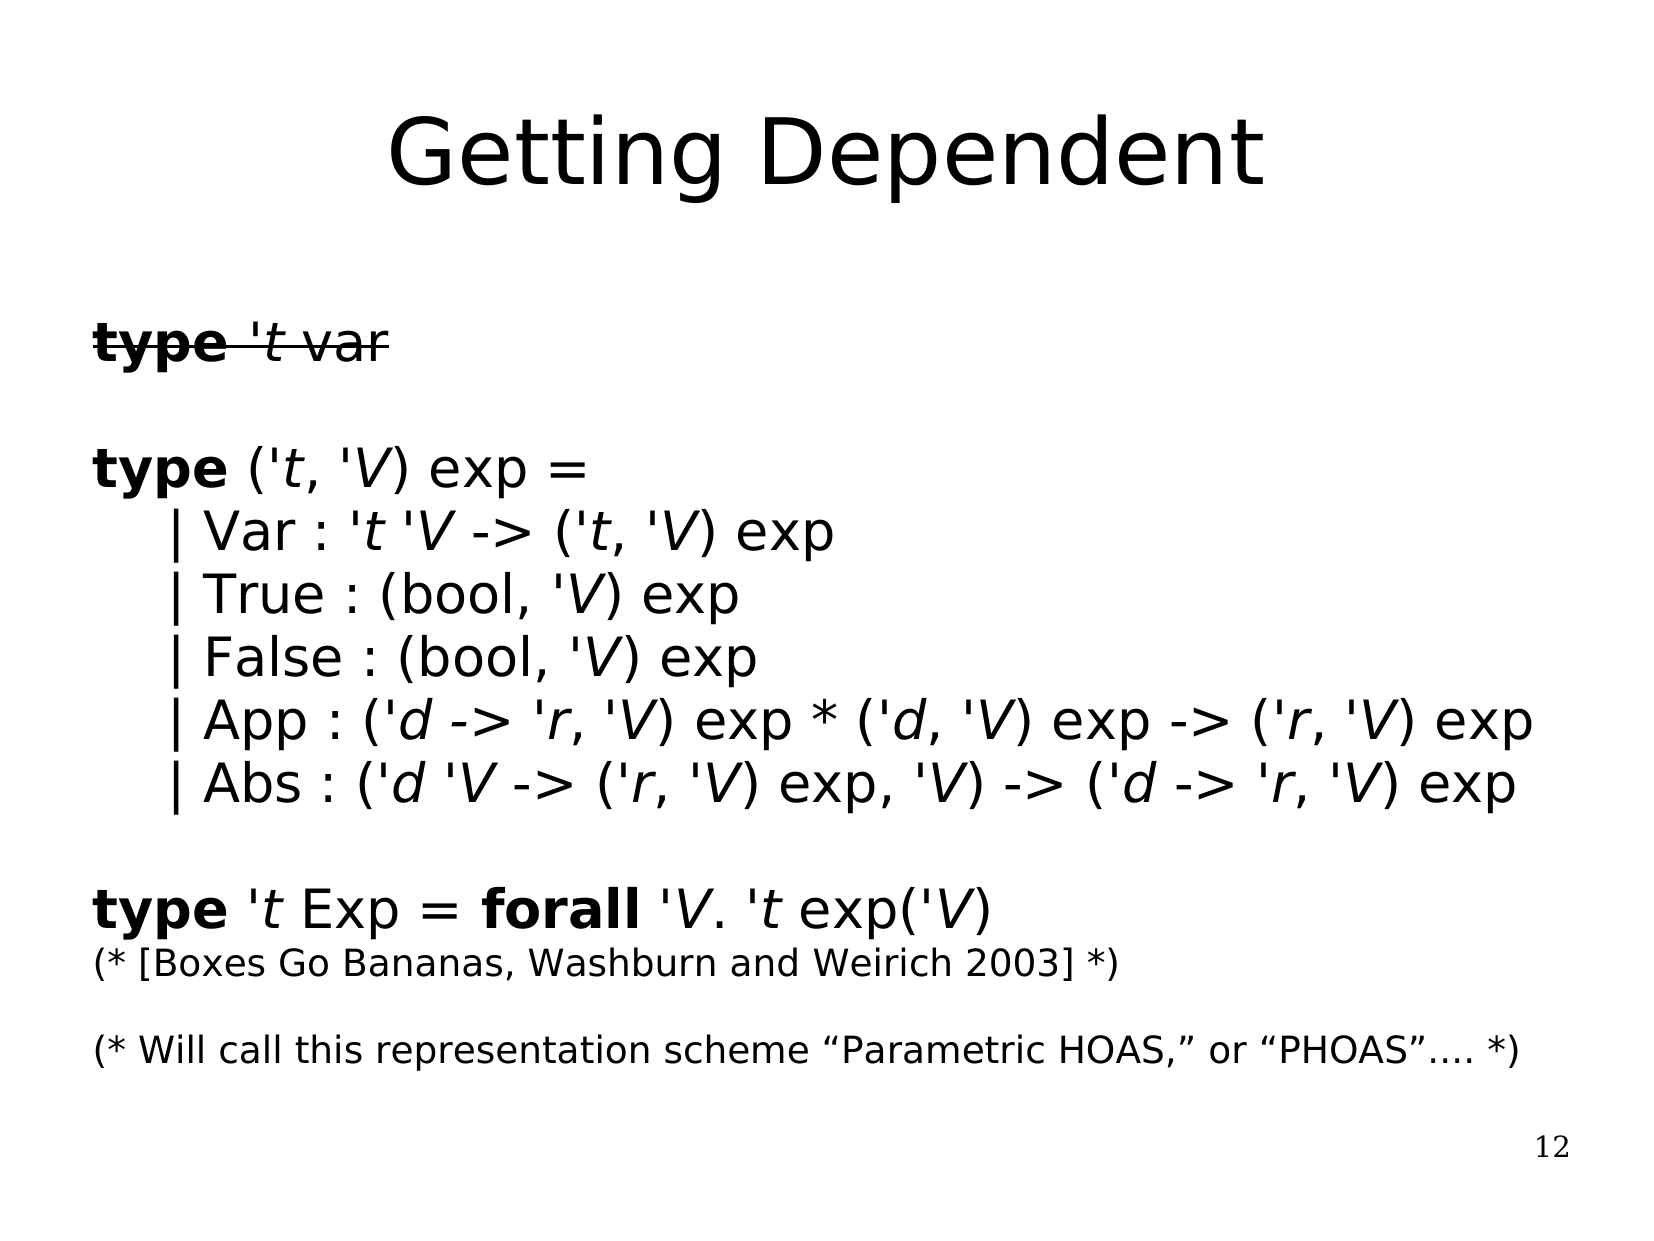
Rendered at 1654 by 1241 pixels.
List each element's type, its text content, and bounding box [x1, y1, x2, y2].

title Getting Dependent [82, 56, 1571, 250]
text_box type 't var type ('t, 'V) exp = | Var : 't 'V -> ('t, 'V) exp | True : (bool, 'V) exp | False : (bool, 'V) exp | App : ('d -> 'r, 'V) exp * ('d, 'V) exp -> ('r, 'V) exp | Abs : ('d 'V -> ('r, 'V) exp, 'V) -> ('d -> 'r, 'V) exp type 't Exp = forall 'V. 't exp('V) (* [Boxes Go Bananas, Washburn and Weirich 2003] *) (* Will call this representation scheme “Parametric HOAS,” or “PHOAS”.... *) [77, 303, 1636, 1080]
